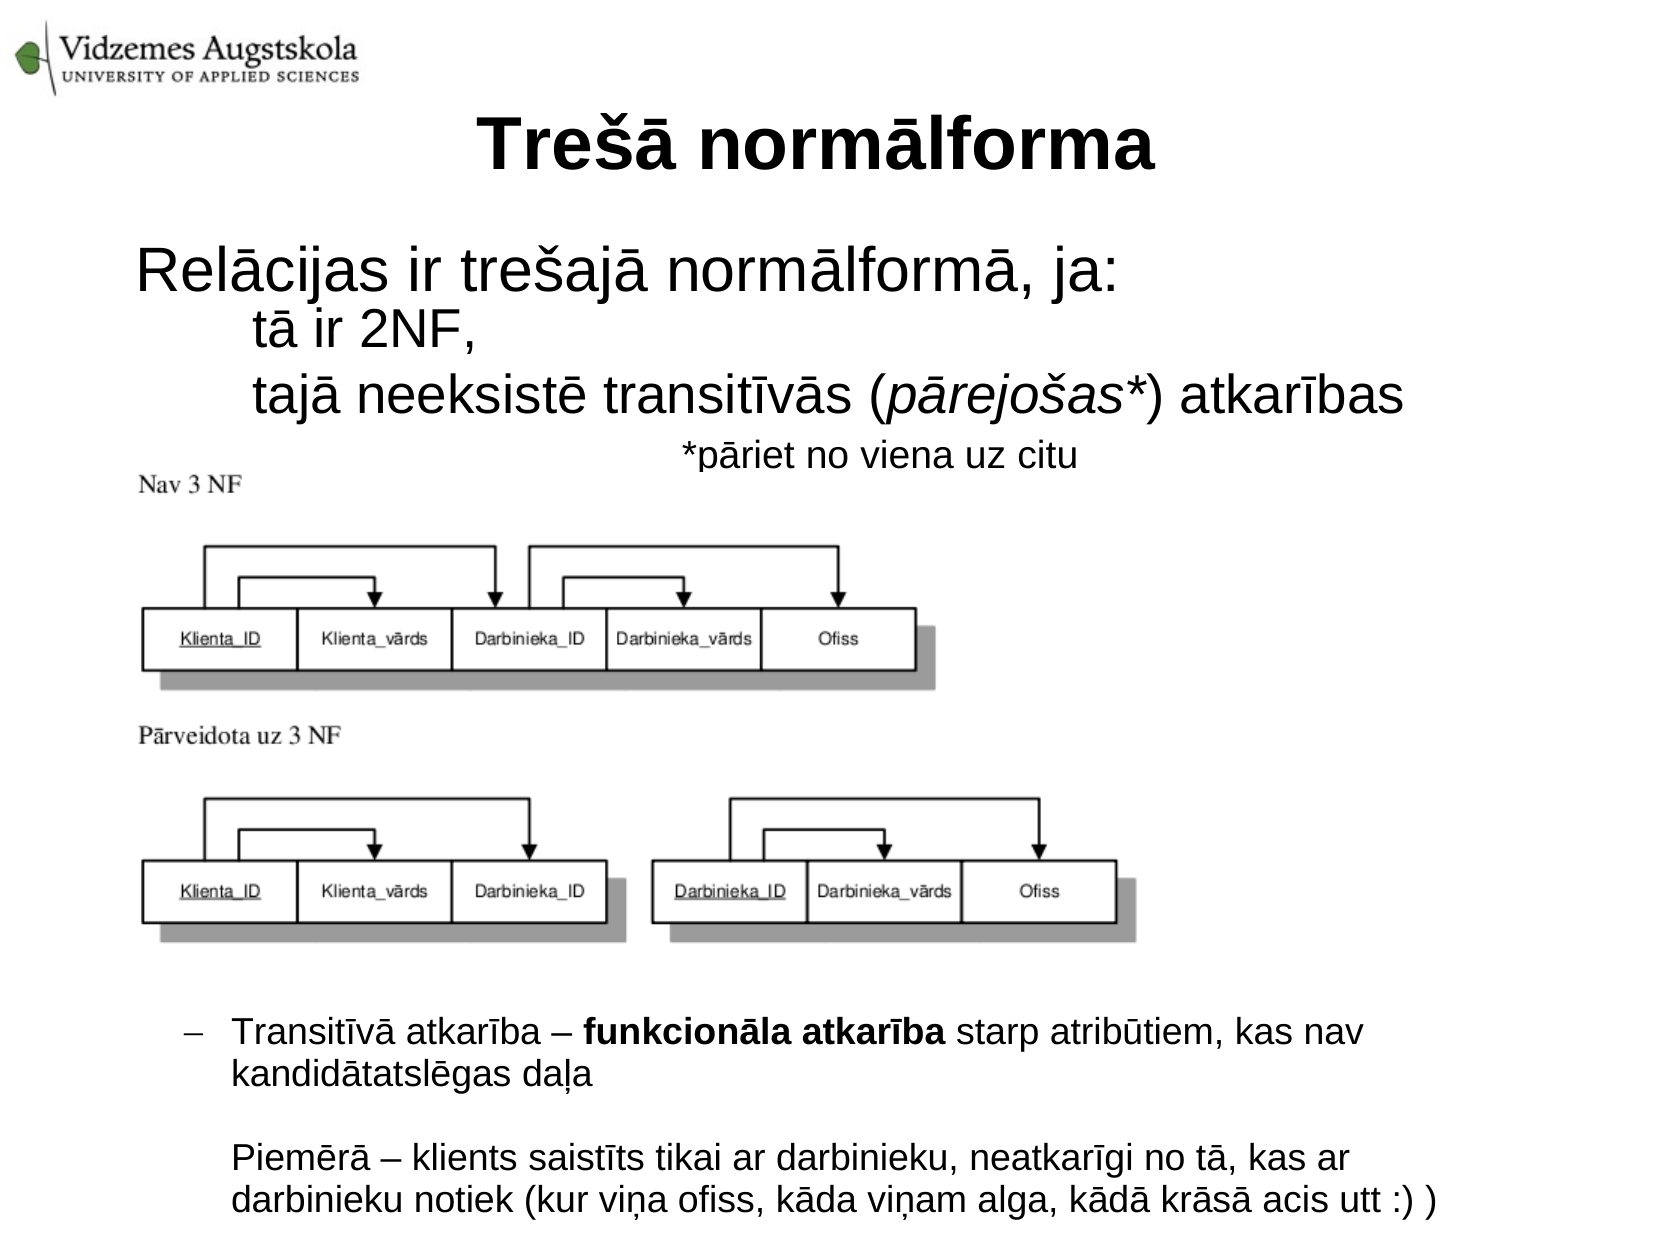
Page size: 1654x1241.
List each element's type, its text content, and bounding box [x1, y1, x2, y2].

text_box Transitīvā atkarība – funkcionāla atkarība starp atribūtiem, kas nav kandidātatslēgas daļa Piemērā – klients saistīts tikai ar darbinieku, neatkarīgi no tā, kas ar darbinieku notiek (kur viņa ofiss, kāda viņam alga, kādā krāsā acis utt :) ) [94, 1003, 1501, 1228]
picture [131, 472, 1146, 953]
picture [5, 2, 368, 113]
title Trešā normālforma [94, 103, 1512, 188]
list Relācijas ir trešajā normālformā, ja: tā ir 2NF, tajā neeksistē transitīvās (pārejošas*) atkarības *pāriet no viena uz citu [82, 236, 1569, 479]
